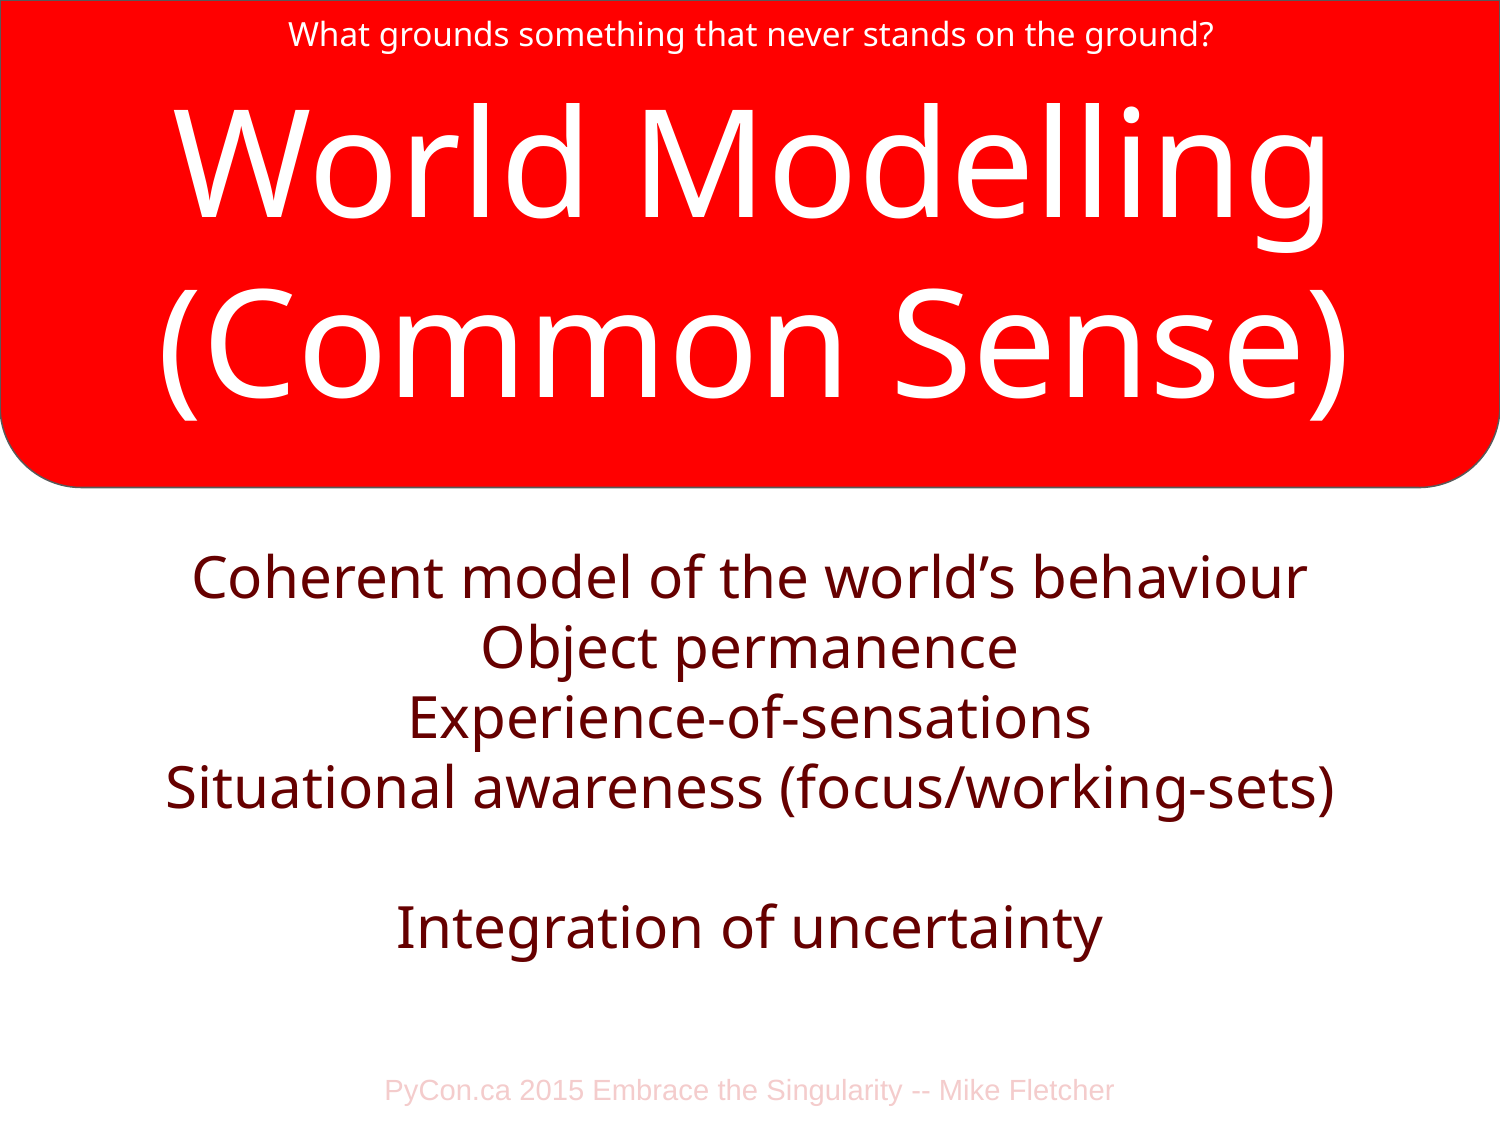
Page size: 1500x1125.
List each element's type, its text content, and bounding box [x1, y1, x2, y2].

title World Modelling (Common Sense) [28, 65, 1480, 488]
subtitle Coherent model of the world’s behaviour Object permanence Experience-of-sensations Situational awareness (focus/working-sets) Integration of uncertainty [0, 525, 1500, 1107]
subtitle What grounds something that never stands on the ground? [1, 0, 1500, 65]
